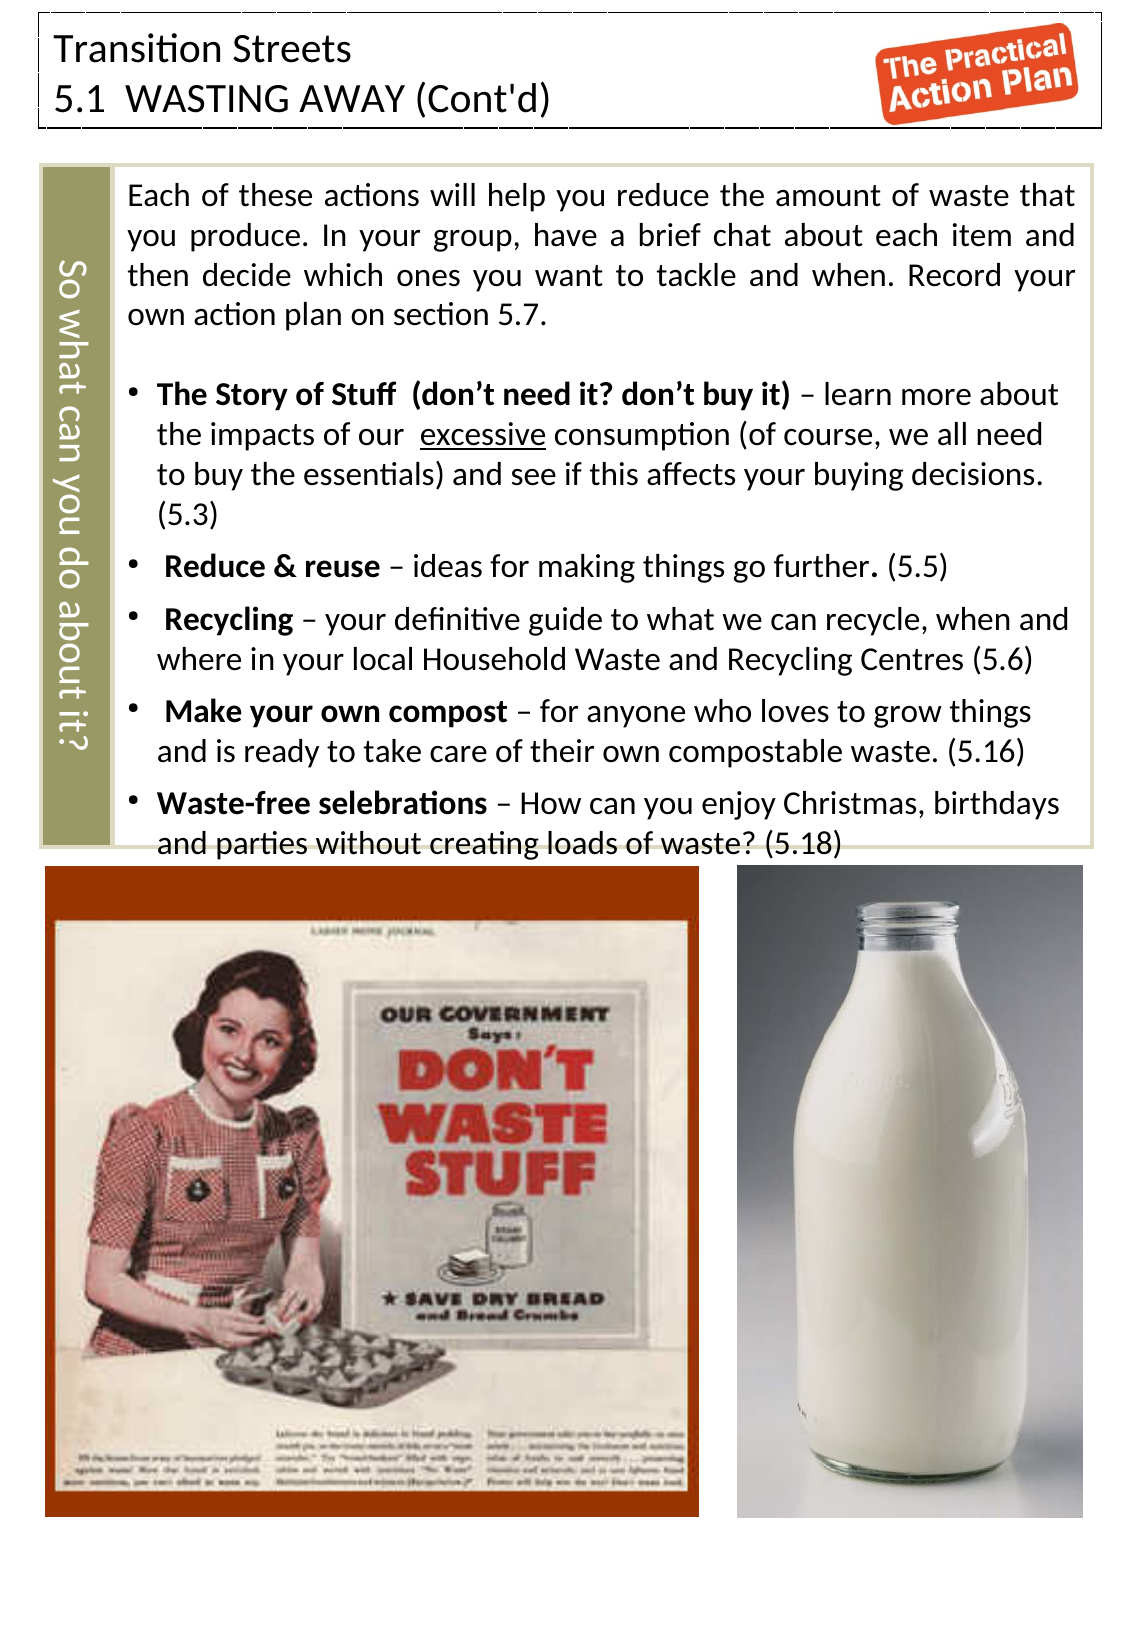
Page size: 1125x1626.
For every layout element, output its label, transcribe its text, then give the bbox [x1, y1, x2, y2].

text_box Transition Streets 5.1 WASTING AWAY (Cont'd) [38, 12, 1102, 129]
text_box So what can you do about it? [40, 165, 112, 847]
text_box Each of these actions will help you reduce the amount of waste that you produce. In your group, have a brief chat about each item and then decide which ones you want to tackle and when. Record your own action plan on section 5.7. The Story of Stuff (don’t need it? don’t buy it) – learn more about the impacts of our excessive consumption (of course, we all need to buy the essentials) and see if this affects your buying decisions. (5.3) Reduce & reuse – ideas for making things go further. (5.5) Recycling – your definitive guide to what we can recycle, when and where in your local Household Waste and Recycling Centres (5.6) Make your own compost – for anyone who loves to grow things and is ready to take care of their own compostable waste. (5.16) Waste-free selebrations – How can you enjoy Christmas, birthdays and parties without creating loads of waste? (5.18) [112, 165, 1093, 848]
picture [737, 865, 1083, 1518]
picture [45, 866, 699, 1517]
